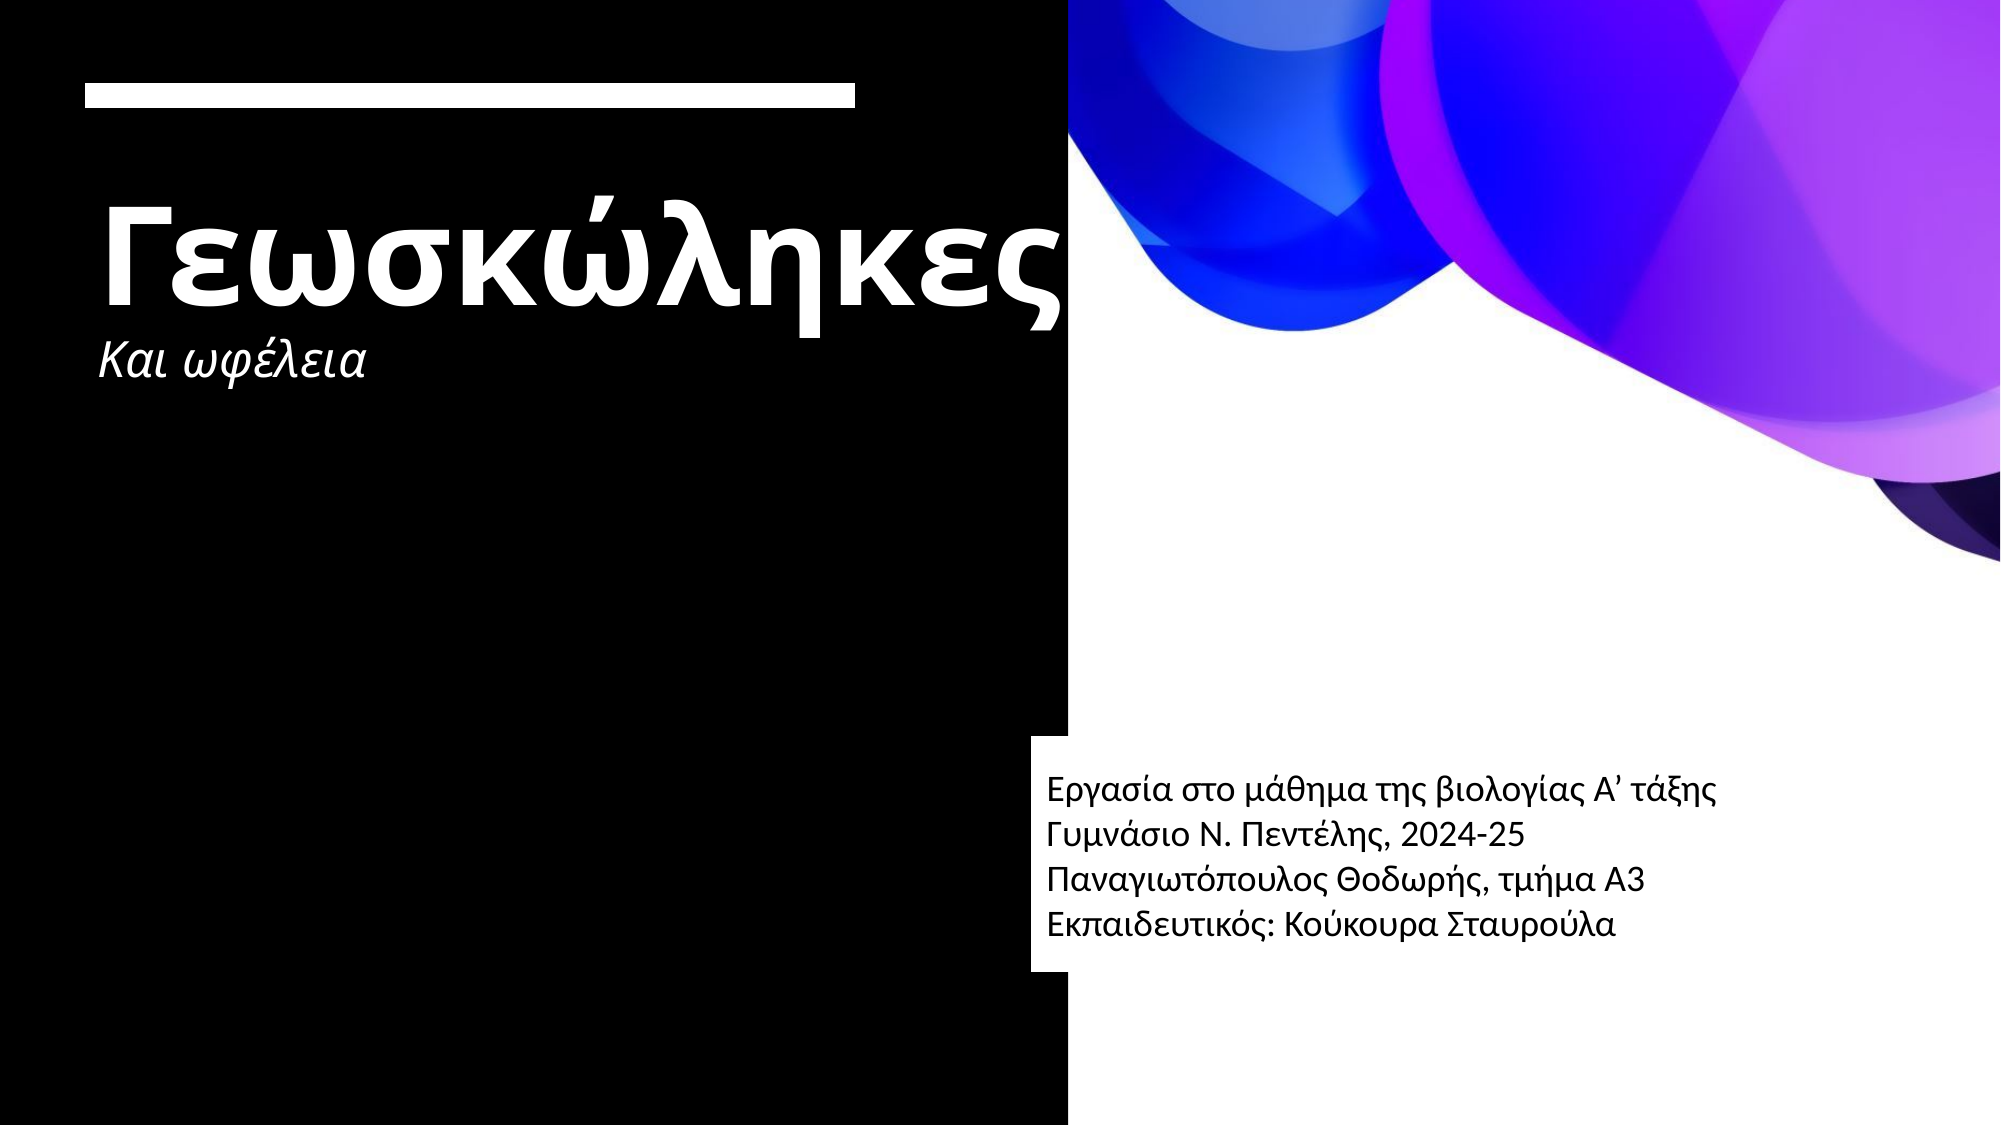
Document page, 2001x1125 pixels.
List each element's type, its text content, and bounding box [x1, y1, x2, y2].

title Γεωσκώληκες [82, 160, 1436, 812]
text_box [0, 0, 1068, 1125]
text_box Εργασία στο μάθημα της βιολογίας Α’ τάξης Γυμνάσιο Ν. Πεντέλης, 2024-25 Παναγιωτόπουλος Θοδωρής, τμήμα Α3 Εκπαιδευτικός: Κούκουρα Σταυρούλα [1032, 737, 1954, 971]
picture [1068, 0, 2000, 1125]
subtitle Και ωφέλεια [82, 205, 802, 396]
